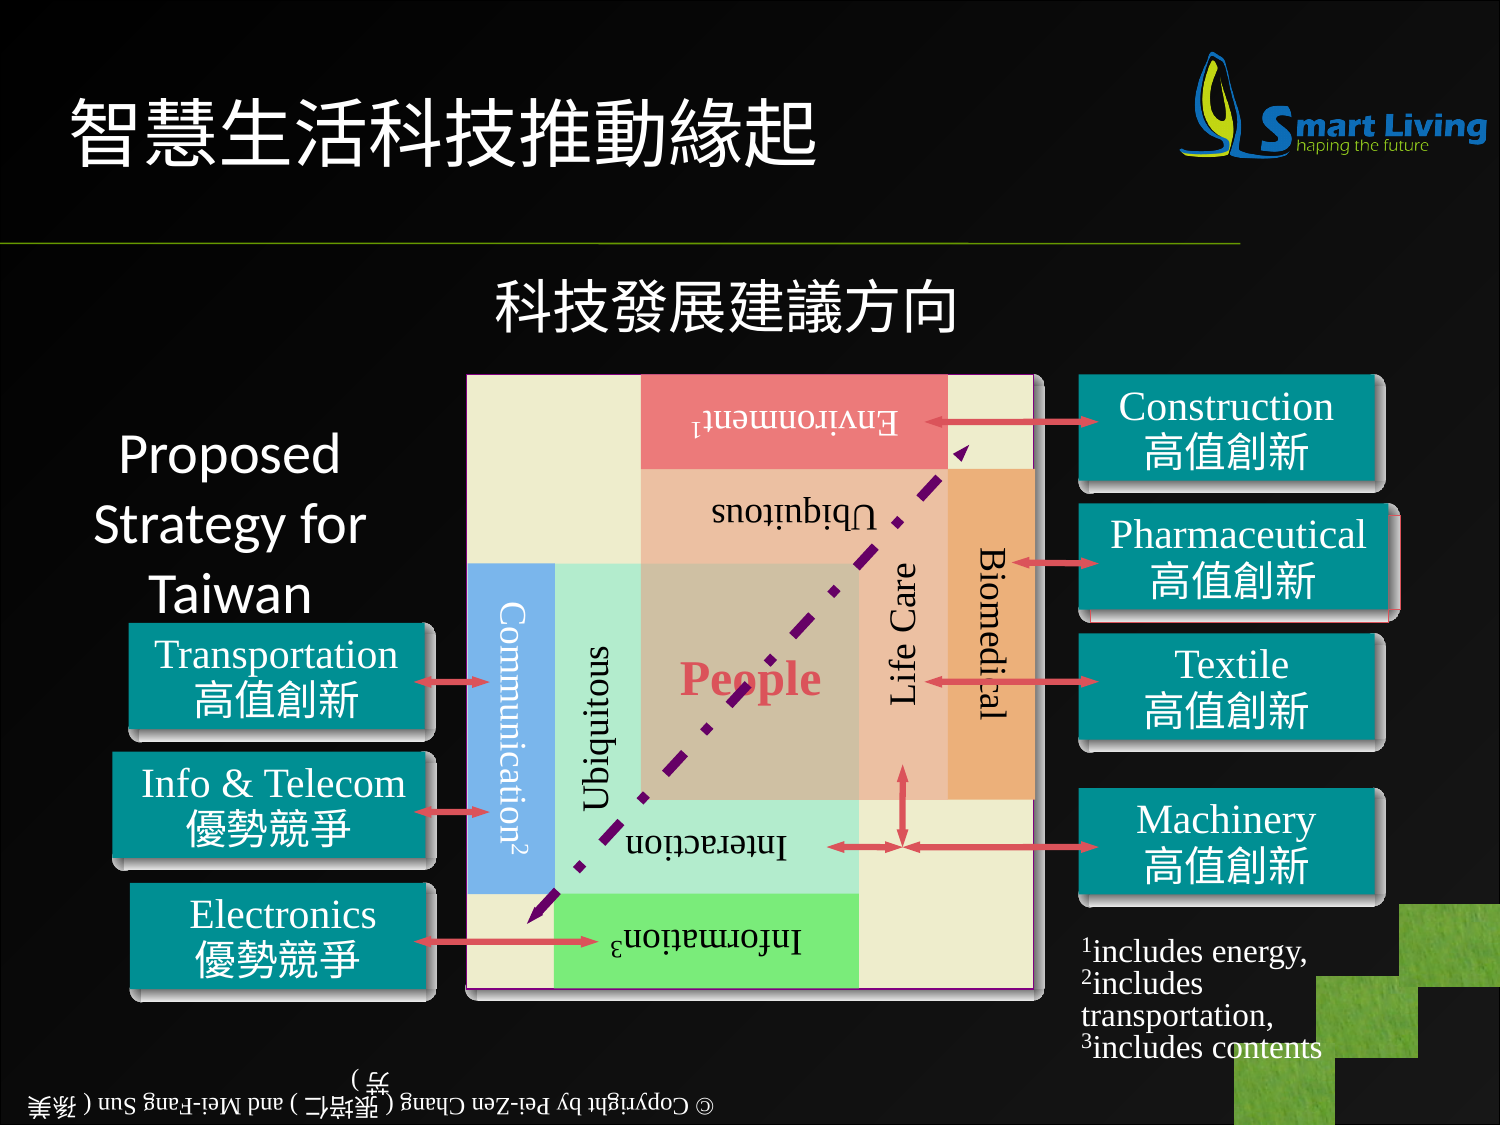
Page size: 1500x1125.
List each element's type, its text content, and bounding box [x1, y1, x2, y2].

text_box 科技發展建議方向 [478, 255, 1022, 354]
text_box [1078, 503, 1400, 623]
text_box [1036, 566, 1045, 678]
text_box Transportation 高值創新 [128, 622, 425, 730]
text_box [1078, 787, 1386, 908]
text_box 智慧生活科技推動緣起 [53, 43, 904, 220]
title Proposed Strategy for Taiwan [0, 407, 462, 507]
text_box Info & Telecom 優勢競爭 [112, 751, 426, 858]
text_box [948, 374, 1045, 418]
text_box Interaction [641, 799, 859, 895]
text_box Communication2 [467, 563, 553, 895]
text_box [465, 848, 1045, 1001]
text_box Construction 高值創新 [1078, 374, 1375, 481]
text_box [859, 800, 901, 846]
text_box [904, 800, 1033, 846]
text_box [1078, 633, 1386, 753]
text_box [466, 816, 553, 938]
text_box [425, 622, 436, 678]
text_box Ubiquitous [640, 469, 860, 564]
text_box Biomedical [948, 685, 1036, 800]
text_box [1034, 425, 1045, 559]
text_box Biomedical [948, 468, 1036, 678]
text_box [1078, 374, 1386, 494]
text_box 1includes energy, 2includes transportation, 3includes contents [1066, 929, 1416, 1048]
text_box People [641, 564, 860, 800]
text_box Pharmaceutical 高值創新 [1078, 503, 1389, 610]
text_box [128, 686, 436, 743]
text_box Machinery 高值創新 [1078, 788, 1375, 895]
text_box [466, 374, 640, 678]
text_box Information3 [553, 895, 859, 989]
text_box [426, 882, 437, 938]
text_box [948, 426, 1033, 468]
text_box Ubiquitous [553, 563, 641, 895]
text_box [426, 751, 437, 808]
text_box Environment1 [640, 374, 948, 469]
text_box [129, 945, 437, 1003]
text_box Life Care [860, 468, 948, 800]
text_box [1034, 685, 1045, 843]
text_box © Copyright by Pei-Zen Chang (張培仁) and Mei-Fang Sun (孫美芳) [0, 1077, 742, 1125]
text_box [112, 816, 437, 871]
text_box Electronics 優勢競爭 [129, 882, 426, 990]
text_box Textile 高值創新 [1078, 633, 1375, 740]
